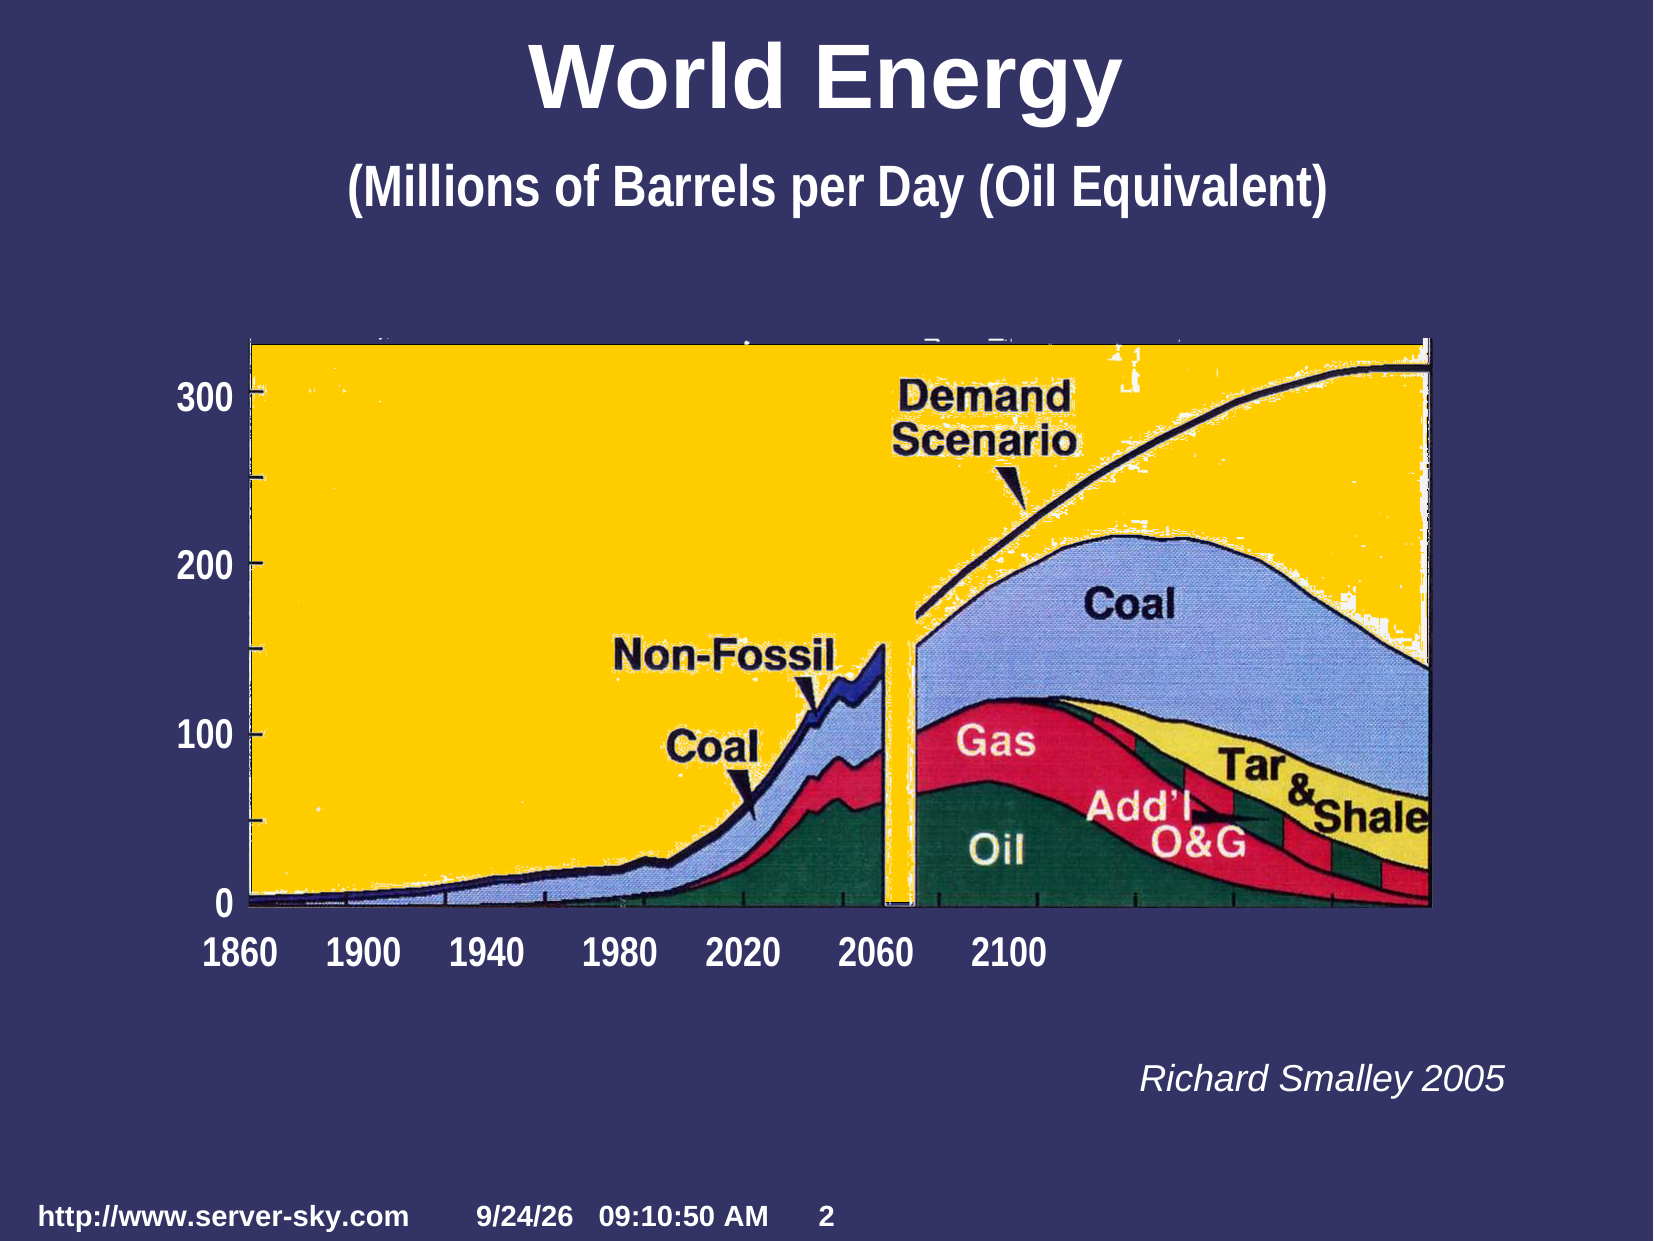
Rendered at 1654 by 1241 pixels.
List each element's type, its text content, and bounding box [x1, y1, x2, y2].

text_box 1860 1900 1940 1980 2020 2060 2100 [187, 919, 1524, 983]
title World Energy [0, 0, 1653, 154]
text_box Richard Smalley 2005 [1124, 1050, 1599, 1126]
picture [249, 338, 1433, 908]
text_box (Millions of Barrels per Day (Oil Equivalent) [37, 145, 1537, 225]
text_box 300 200 100 0 [85, 270, 249, 934]
